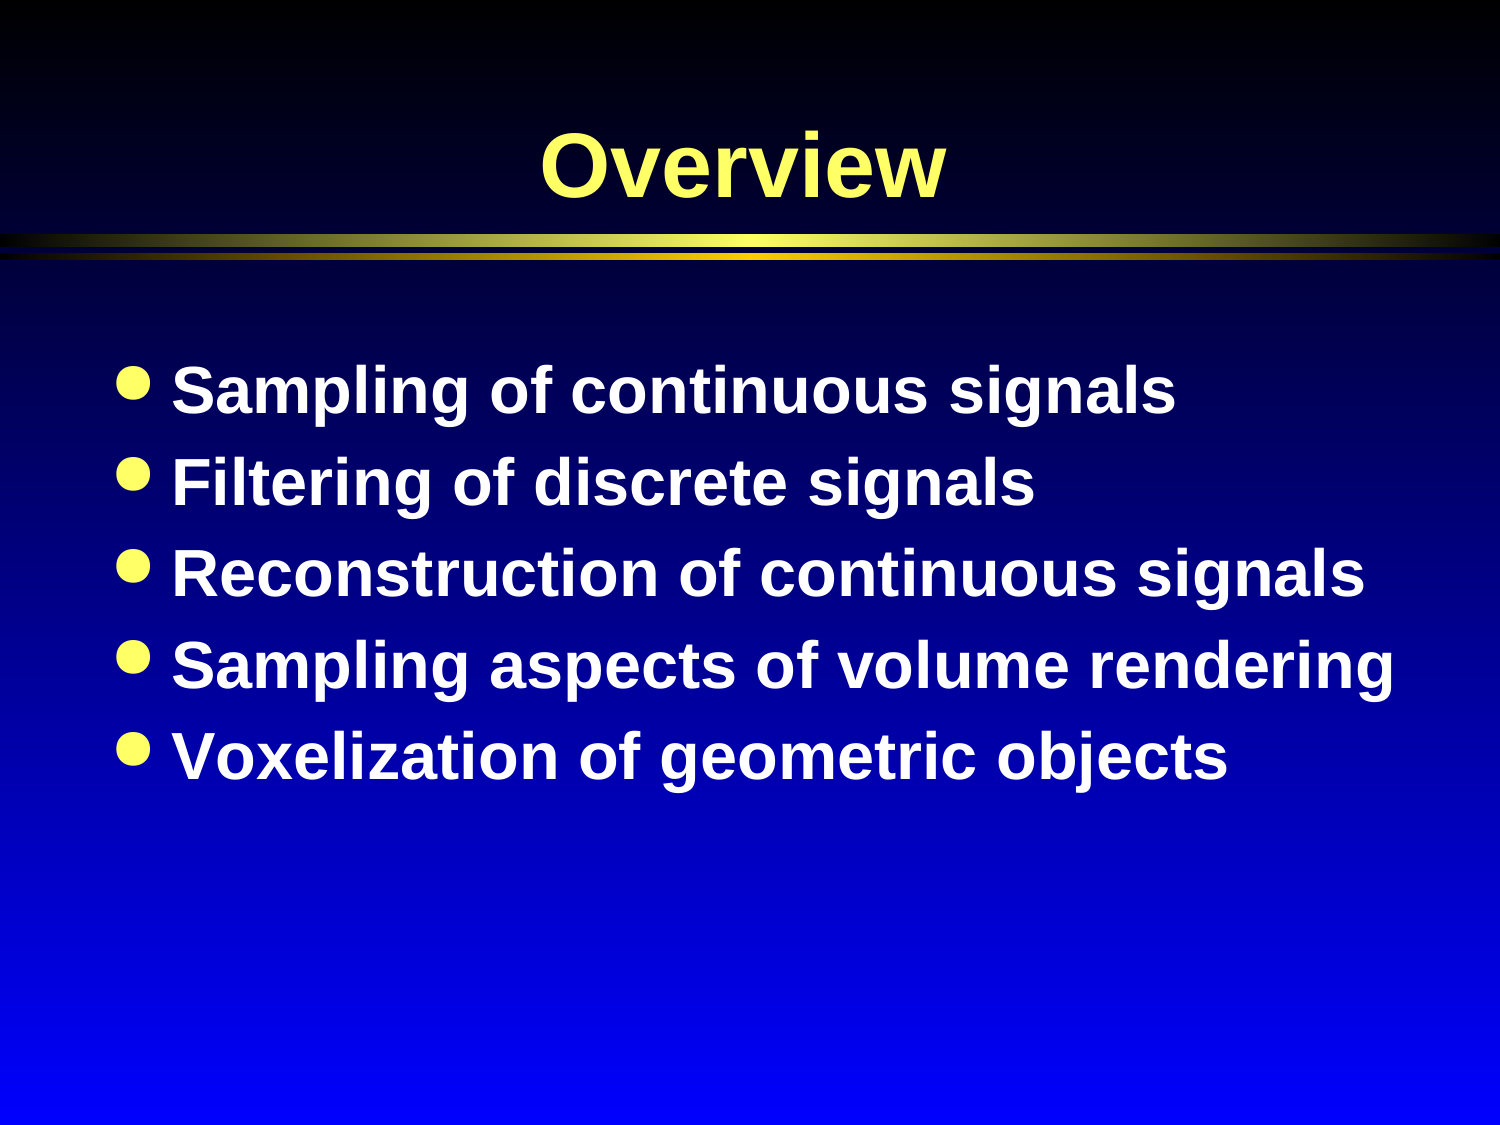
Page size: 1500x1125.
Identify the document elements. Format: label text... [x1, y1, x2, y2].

title Overview [99, 37, 1388, 225]
list Sampling of continuous signals Filtering of discrete signals Reconstruction of continuous signals Sampling aspects of volume rendering Voxelization of geometric objects [99, 345, 1450, 1021]
